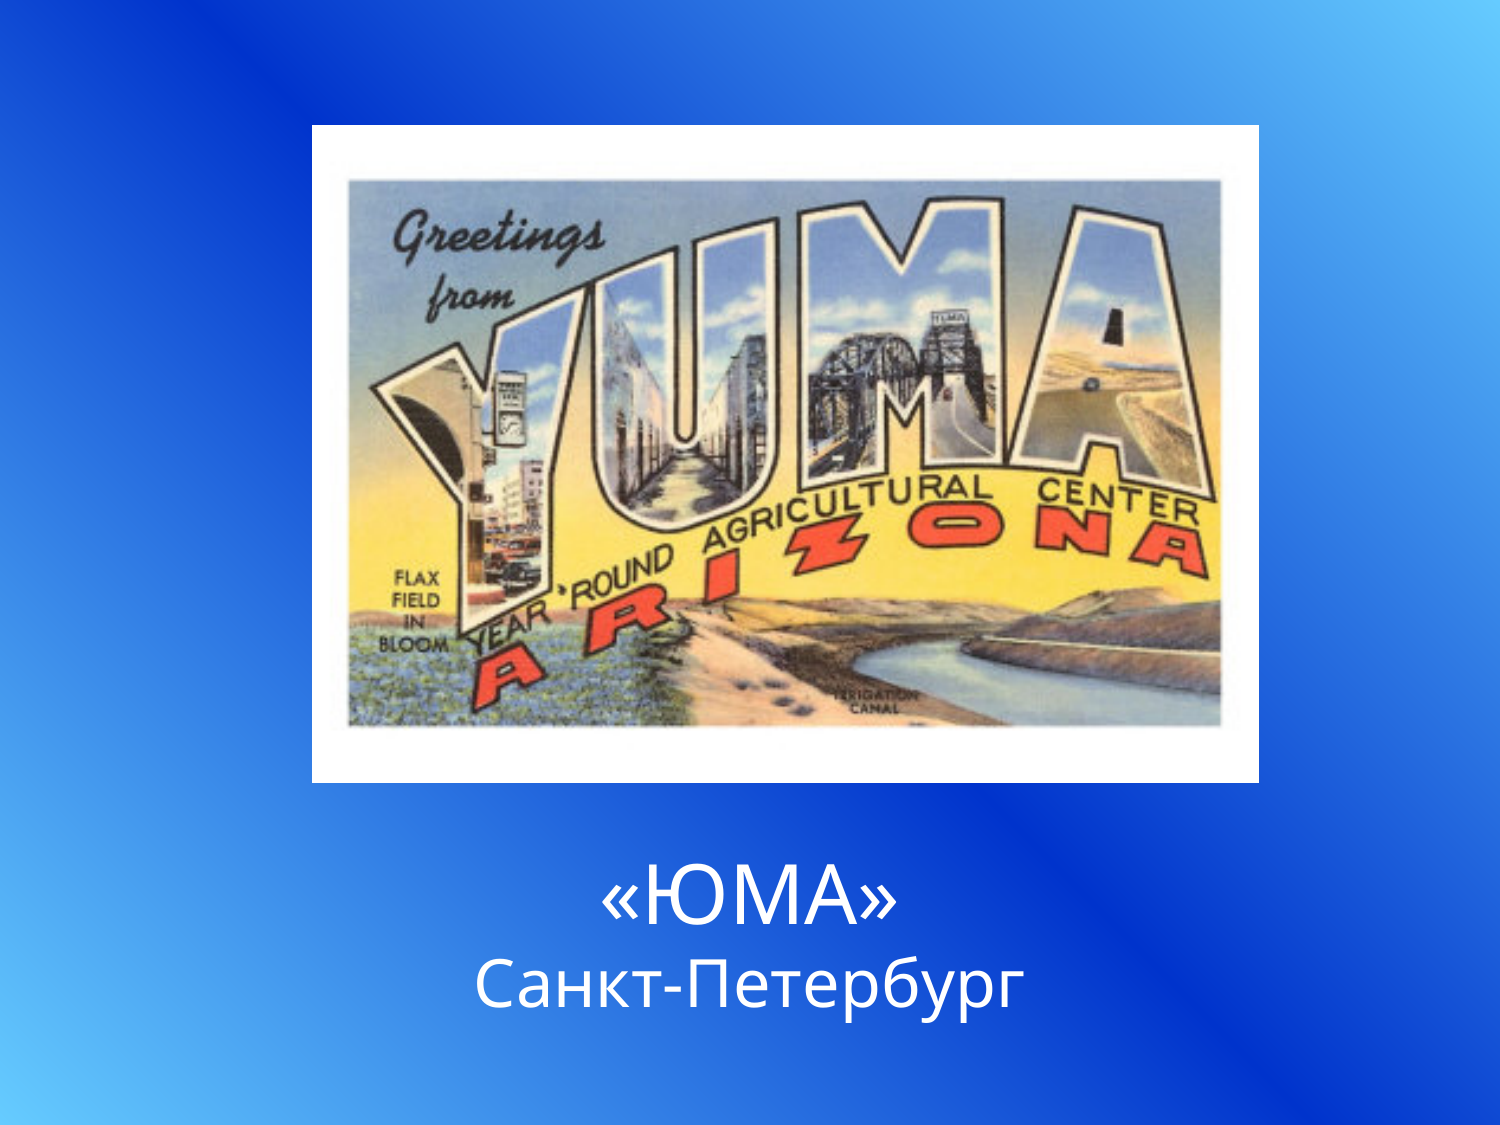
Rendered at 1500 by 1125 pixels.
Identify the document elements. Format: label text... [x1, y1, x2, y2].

text_box «ЮМА» Санкт-Петербург [112, 810, 1388, 1052]
picture [312, 125, 1259, 783]
